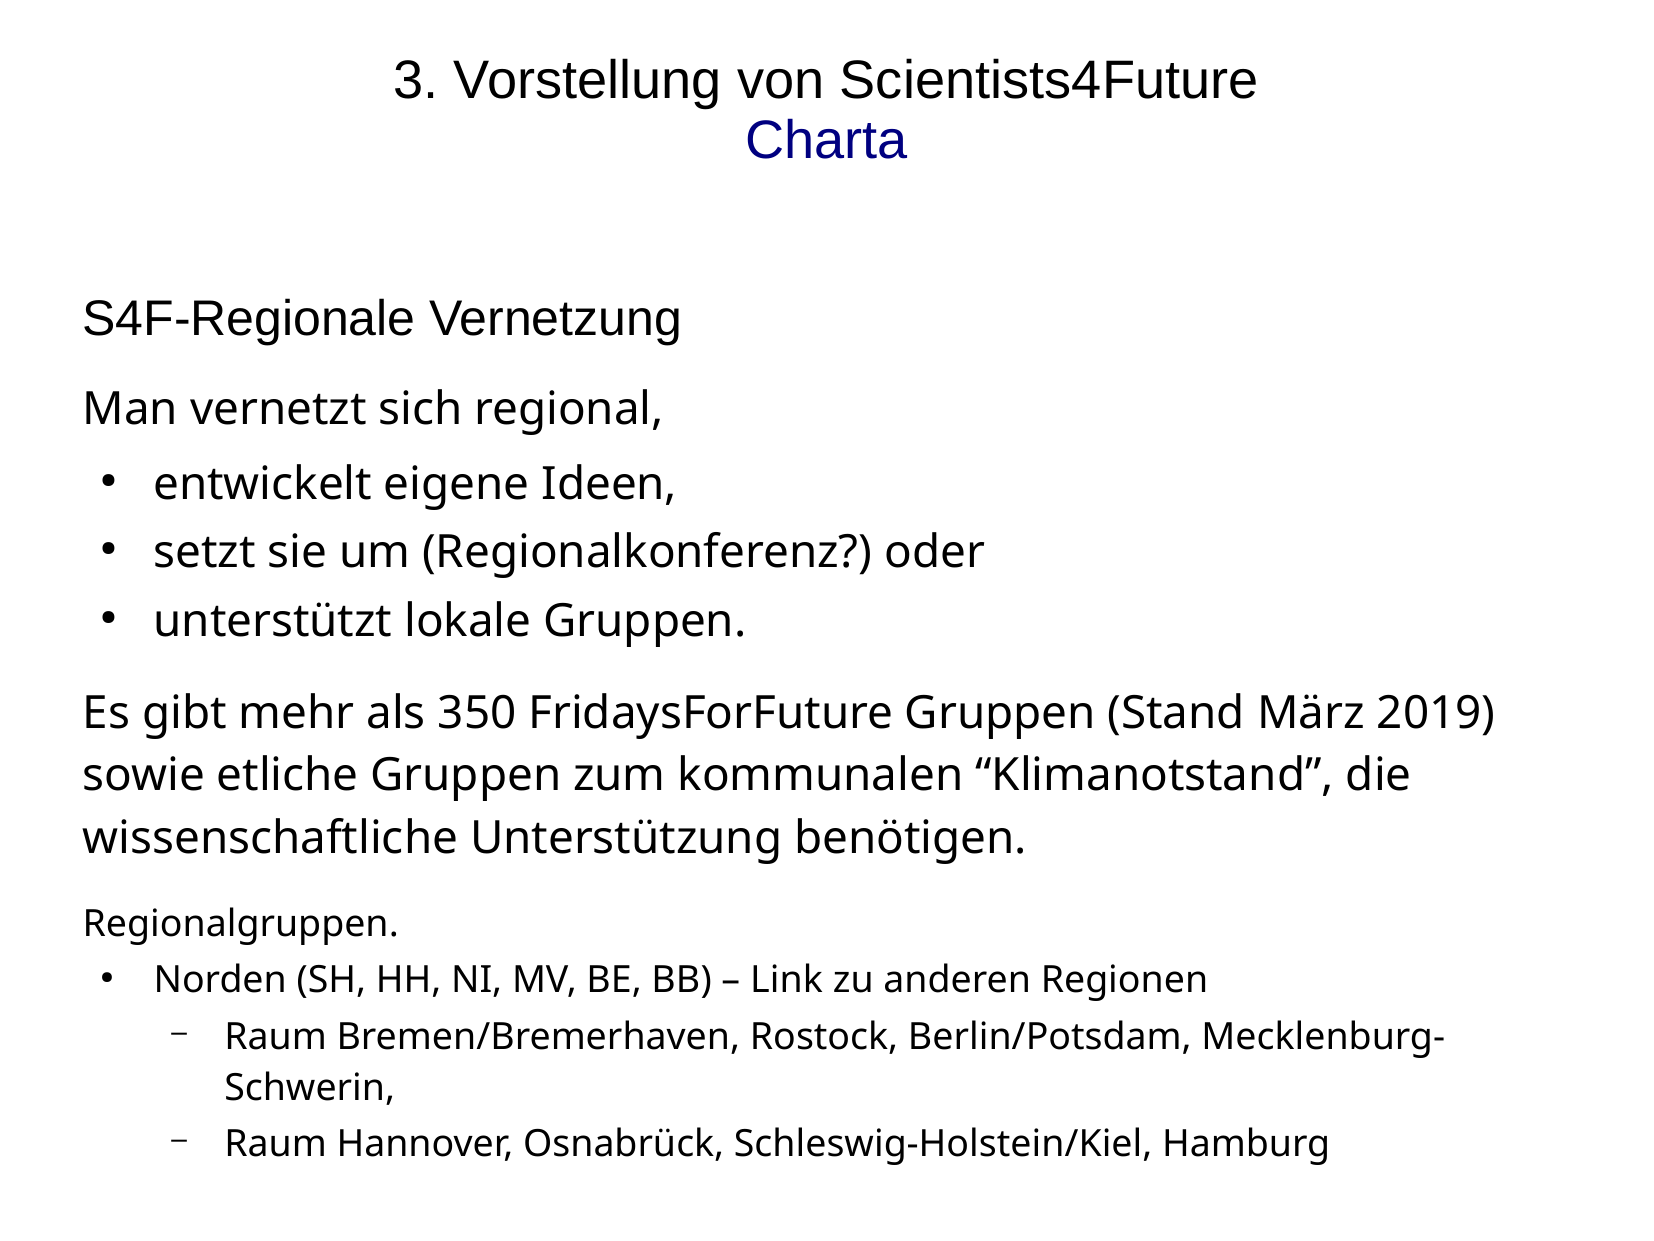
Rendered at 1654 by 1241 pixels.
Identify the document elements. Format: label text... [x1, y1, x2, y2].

list S4F-Regionale Vernetzung Man vernetzt sich regional, entwickelt eigene Ideen, setzt sie um (Regionalkonferenz?) oder unterstützt lokale Gruppen. Es gibt mehr als 350 FridaysForFuture Gruppen (Stand März 2019) sowie etliche Gruppen zum kommunalen “Klimanotstand”, die wissenschaftliche Unterstützung benötigen. Regionalgruppen. Norden (SH, HH, NI, MV, BE, BB) – Link zu anderen Regionen Raum Bremen/Bremerhaven, Rostock, Berlin/Potsdam, Mecklenburg-Schwerin, Raum Hannover, Osnabrück, Schleswig-Holstein/Kiel, Hamburg [82, 290, 1571, 1109]
title 3. Vorstellung von Scientists4Future Charta [82, 49, 1571, 257]
